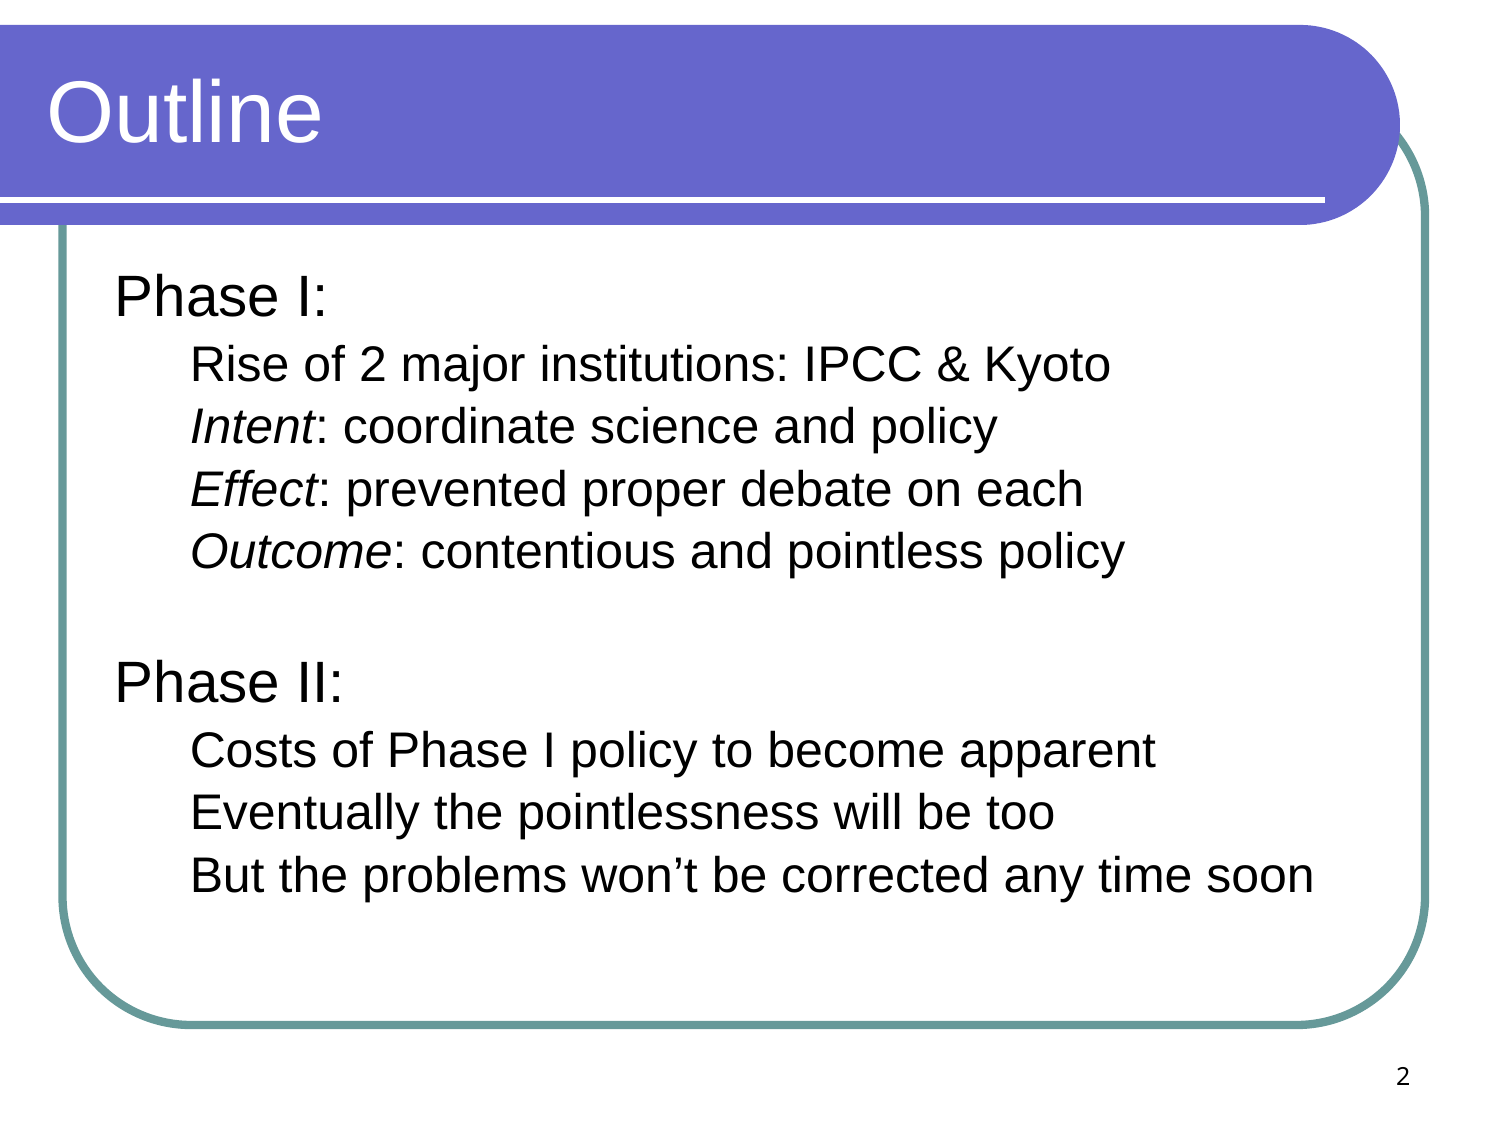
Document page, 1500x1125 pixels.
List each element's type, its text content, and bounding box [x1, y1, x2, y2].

title Outline [31, 37, 1347, 188]
list Phase I: Rise of 2 major institutions: IPCC & Kyoto Intent: coordinate science and policy Effect: prevented proper debate on each Outcome: contentious and pointless policy Phase II: Costs of Phase I policy to become apparent Eventually the pointlessness will be too But the problems won’t be corrected any time soon [99, 262, 1401, 988]
